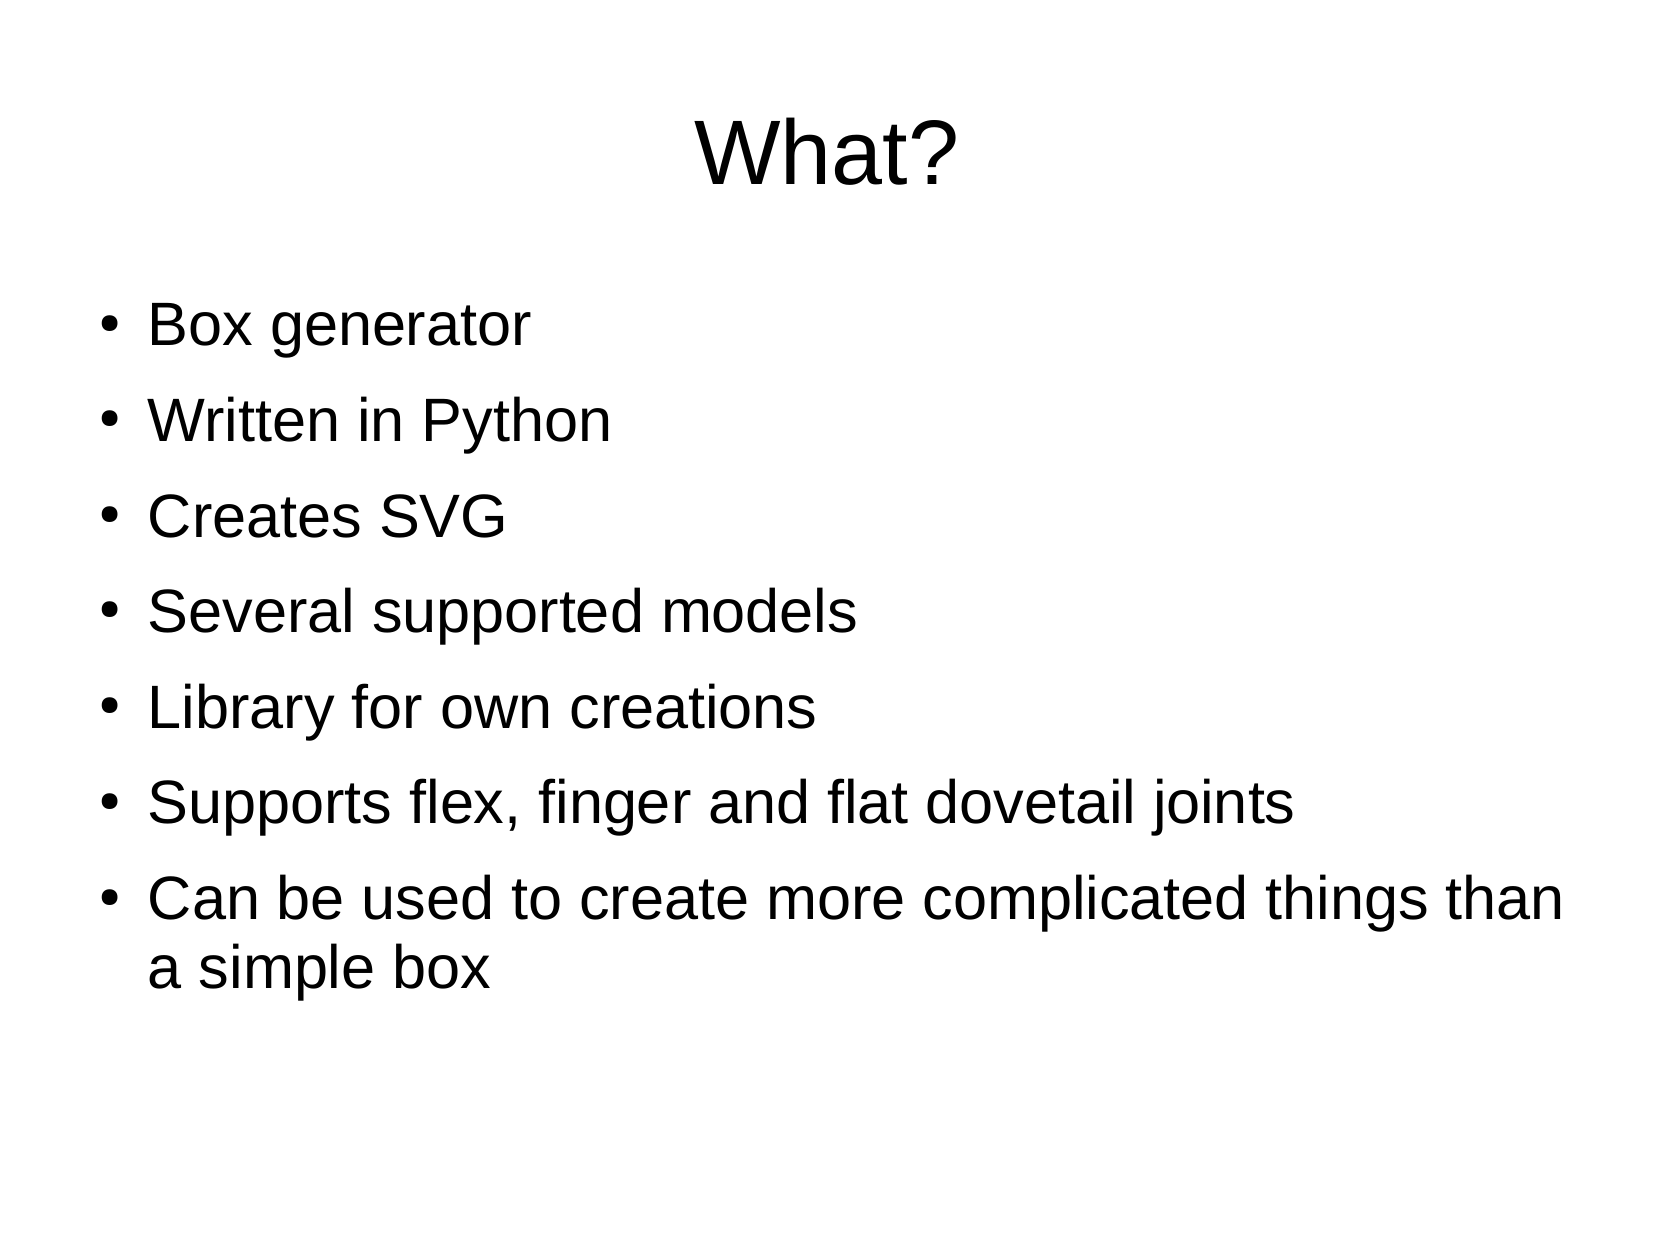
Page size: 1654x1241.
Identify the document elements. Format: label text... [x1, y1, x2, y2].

title What? [82, 49, 1571, 257]
list Box generator Written in Python Creates SVG Several supported models Library for own creations Supports flex, finger and flat dovetail joints Can be used to create more complicated things than a simple box [82, 290, 1571, 1010]
